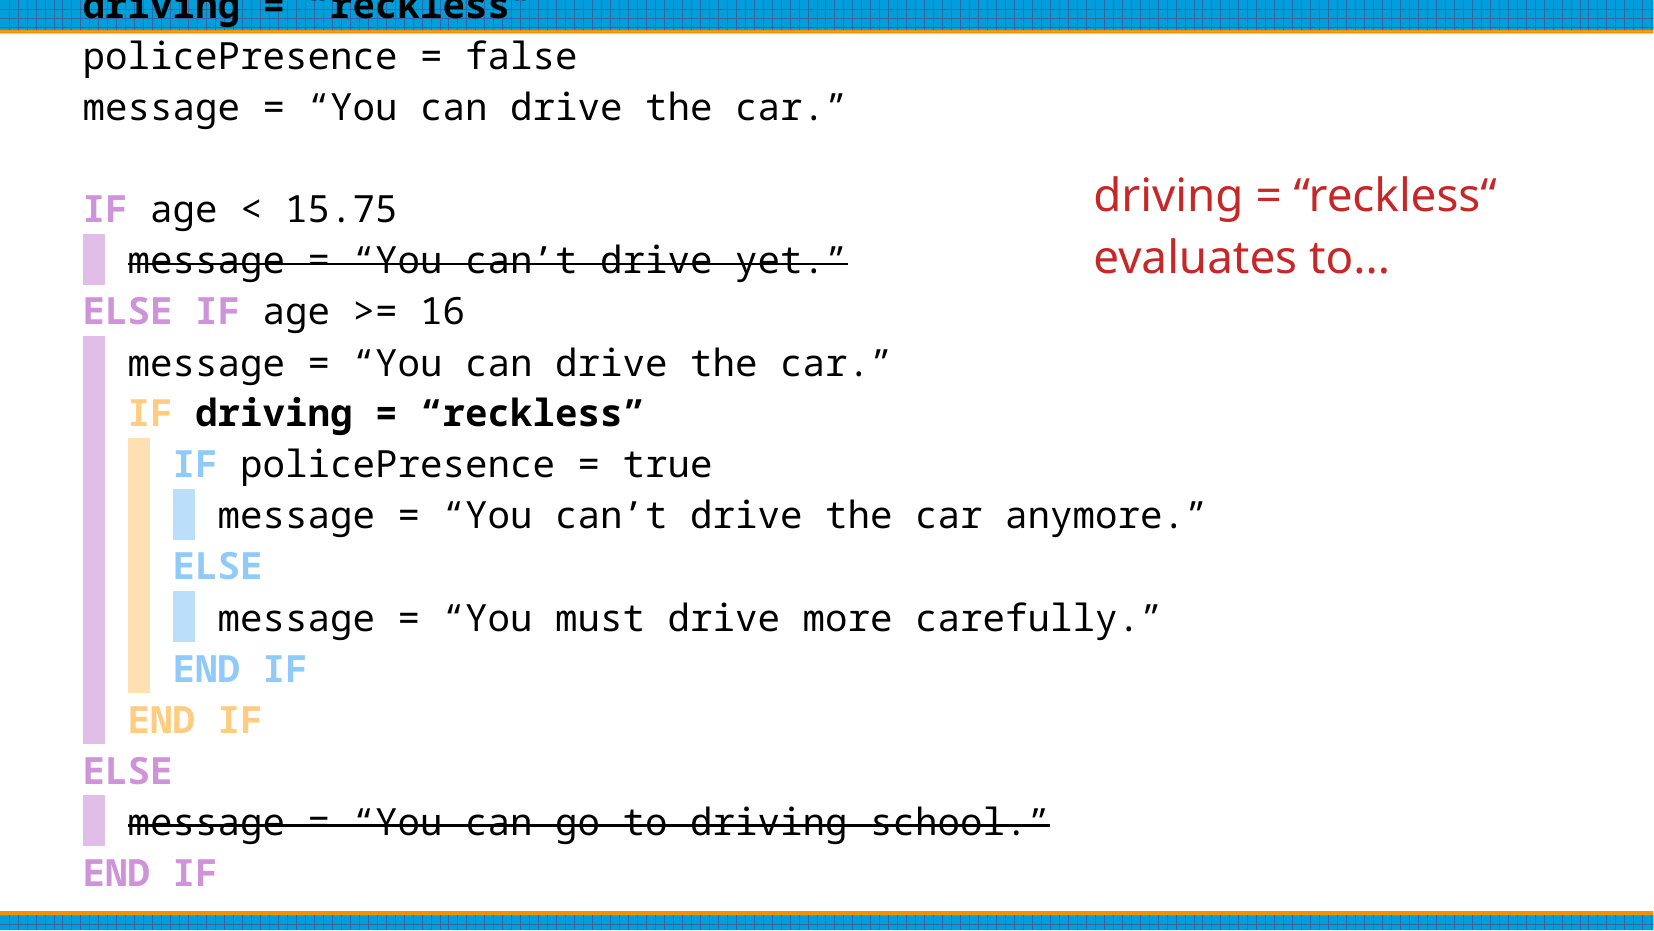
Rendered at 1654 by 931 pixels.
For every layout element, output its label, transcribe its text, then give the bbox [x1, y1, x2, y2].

text_box driving = “reckless“ evaluates to... [1087, 75, 1613, 376]
subtitle age = 16 driving = “reckless“ policePresence = false message = “You can drive the car.” IF age < 15.75 message = “You can’t drive yet.” ELSE IF age >= 16 message = “You can drive the car.” IF driving = “reckless” IF policePresence = true message = “You can’t drive the car anymore.” ELSE message = “You must drive more carefully.” END IF END IF ELSE message = “You can go to driving school.” END IF output message [82, 69, 1571, 858]
